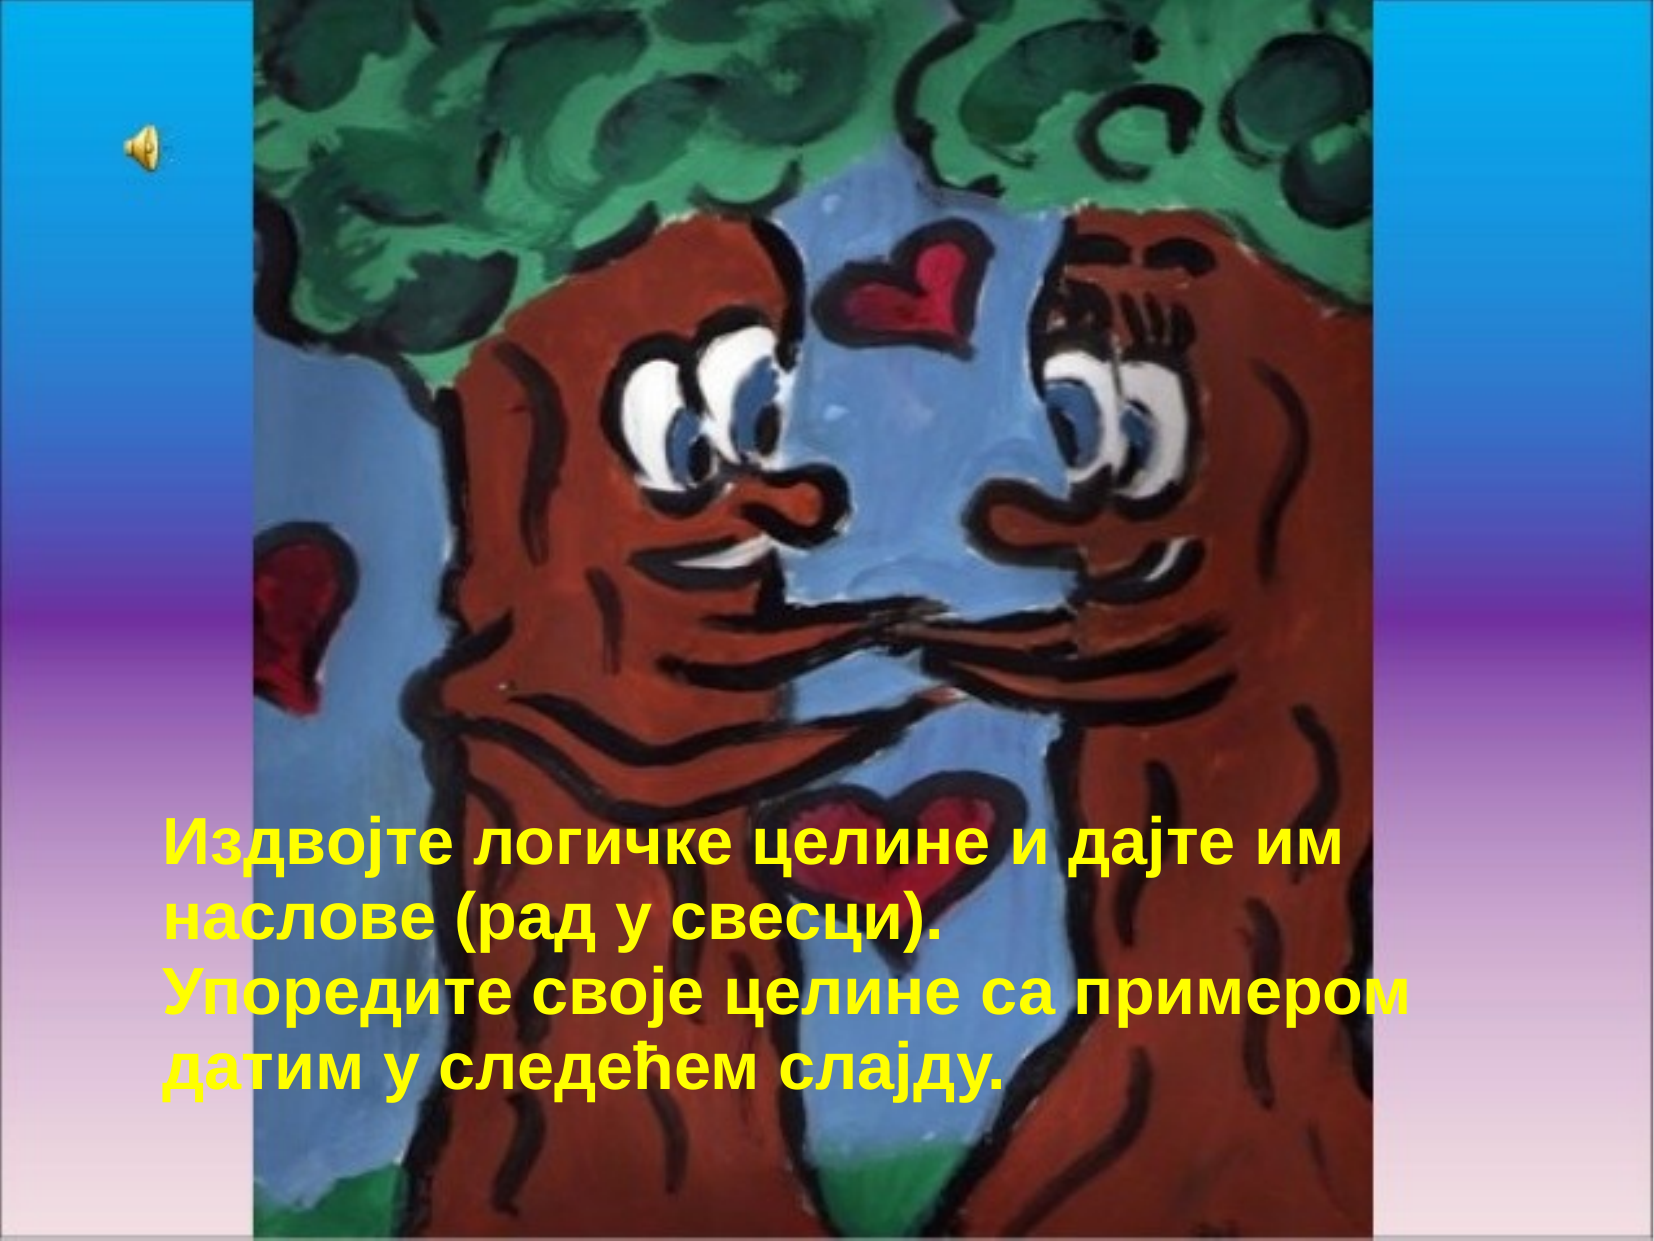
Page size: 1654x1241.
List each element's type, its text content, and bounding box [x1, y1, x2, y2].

picture [0, 0, 1654, 1241]
picture [121, 121, 177, 181]
text_box Издвојте логичке целине и дајте им наслове (рад у свесци). Упоредите своје целине са примером датим у следећем слајду. [147, 797, 1536, 1112]
